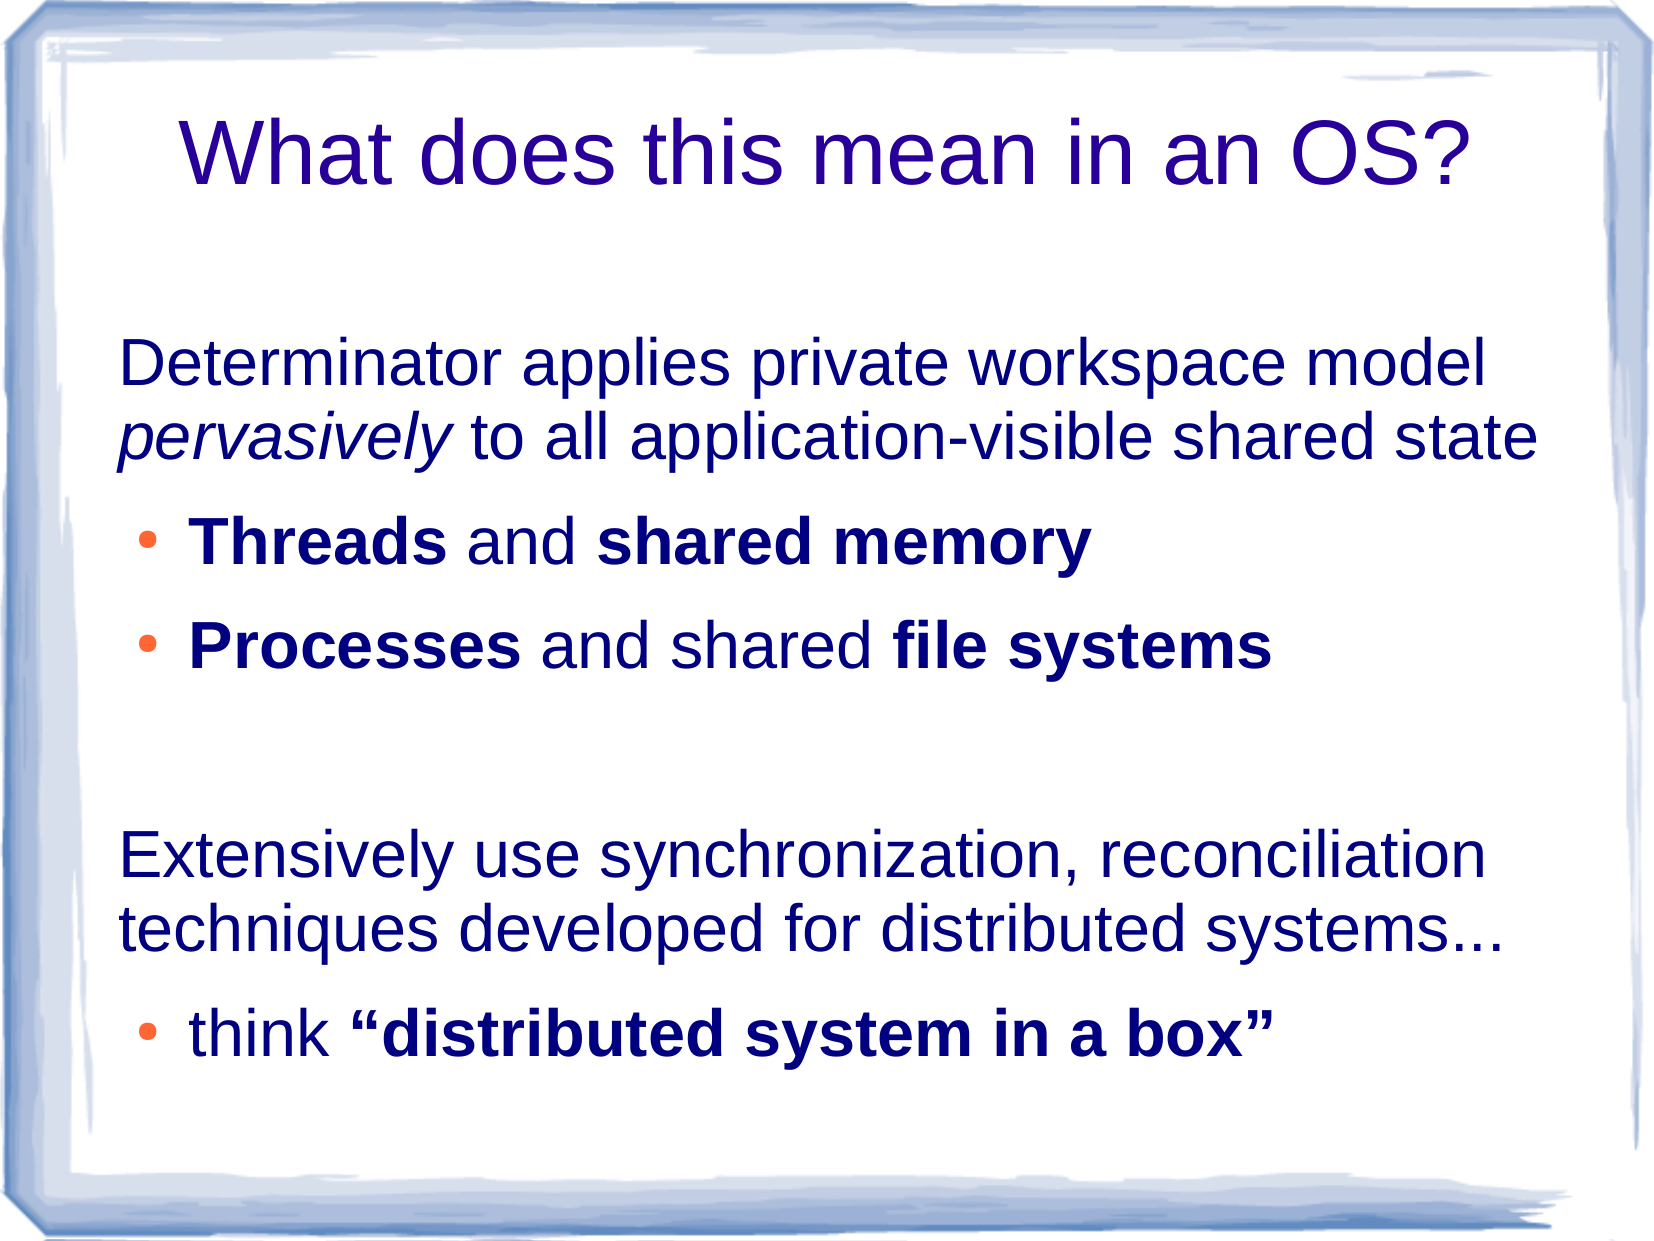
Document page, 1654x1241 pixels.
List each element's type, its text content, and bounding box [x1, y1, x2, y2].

picture [0, 0, 1654, 1241]
title What does this mean in an OS? [82, 49, 1571, 257]
list Determinator applies private workspace model pervasively to all application-visible shared state Threads and shared memory Processes and shared file systems Extensively use synchronization, reconciliation techniques developed for distributed systems... think “distributed system in a box” [118, 324, 1571, 1069]
